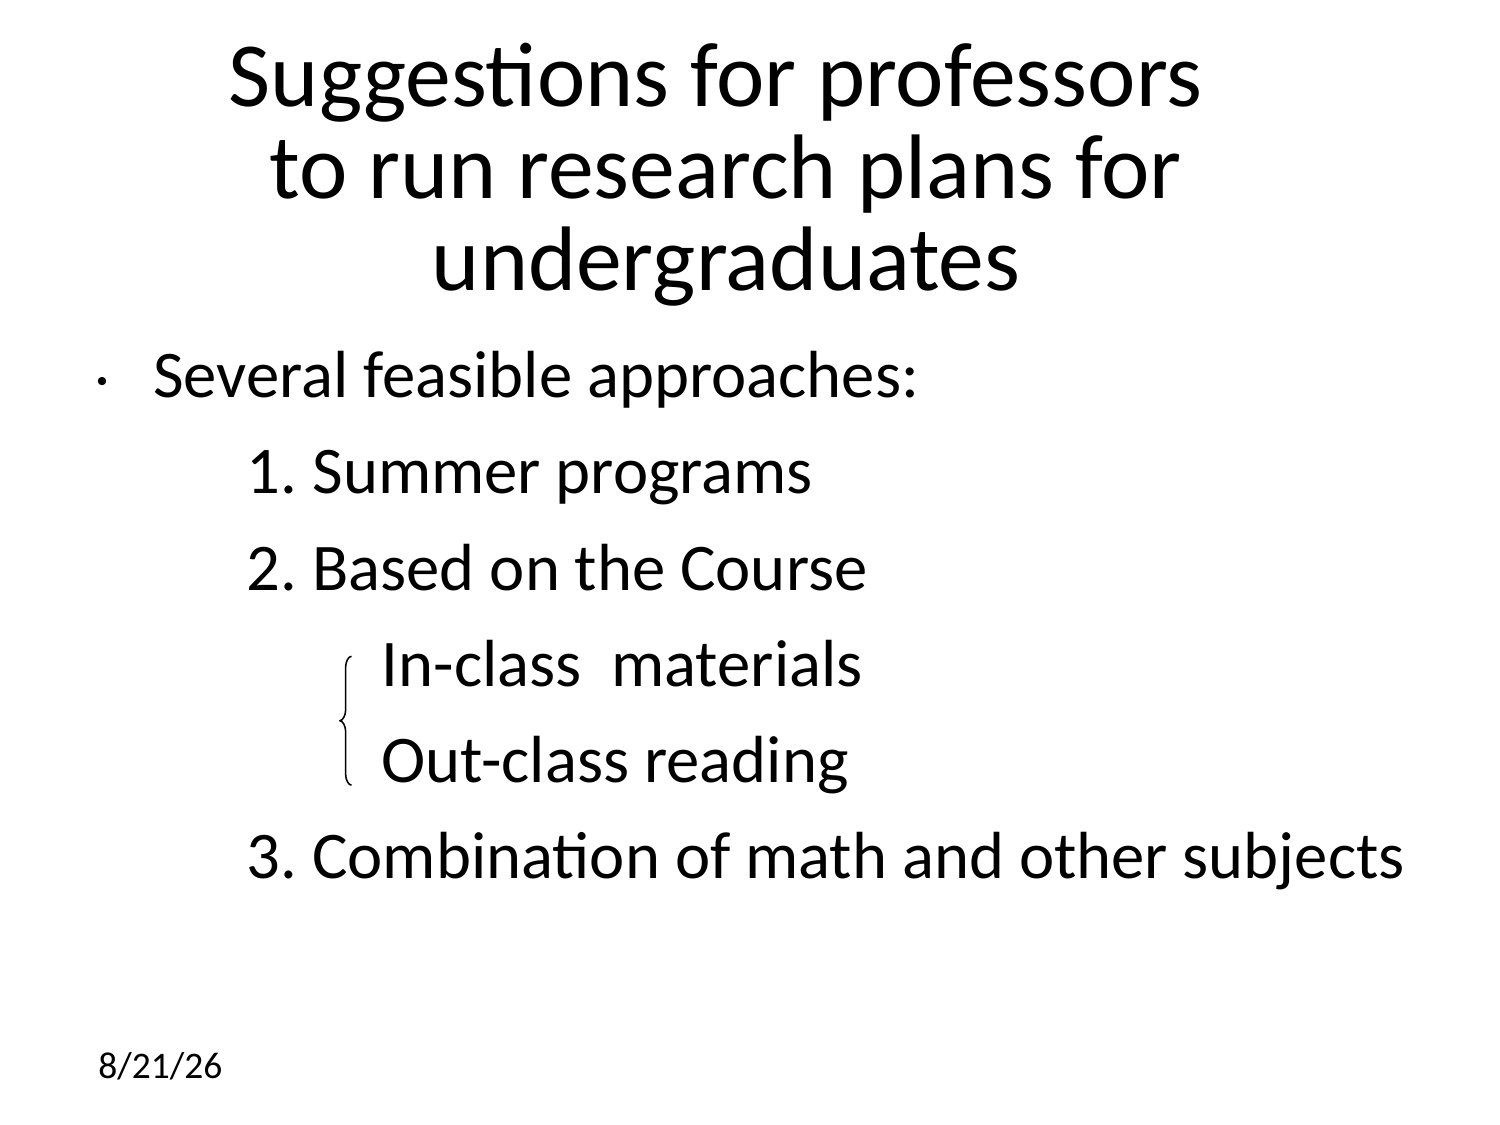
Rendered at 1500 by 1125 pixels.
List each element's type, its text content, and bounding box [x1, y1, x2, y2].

list Several feasible approaches: 1. Summer programs 2. Based on the Course In-class materials Out-class reading 3. Combination of math and other subjects [82, 339, 1432, 1083]
title Suggestions for professors to run research plans for undergraduates [0, 82, 1500, 270]
